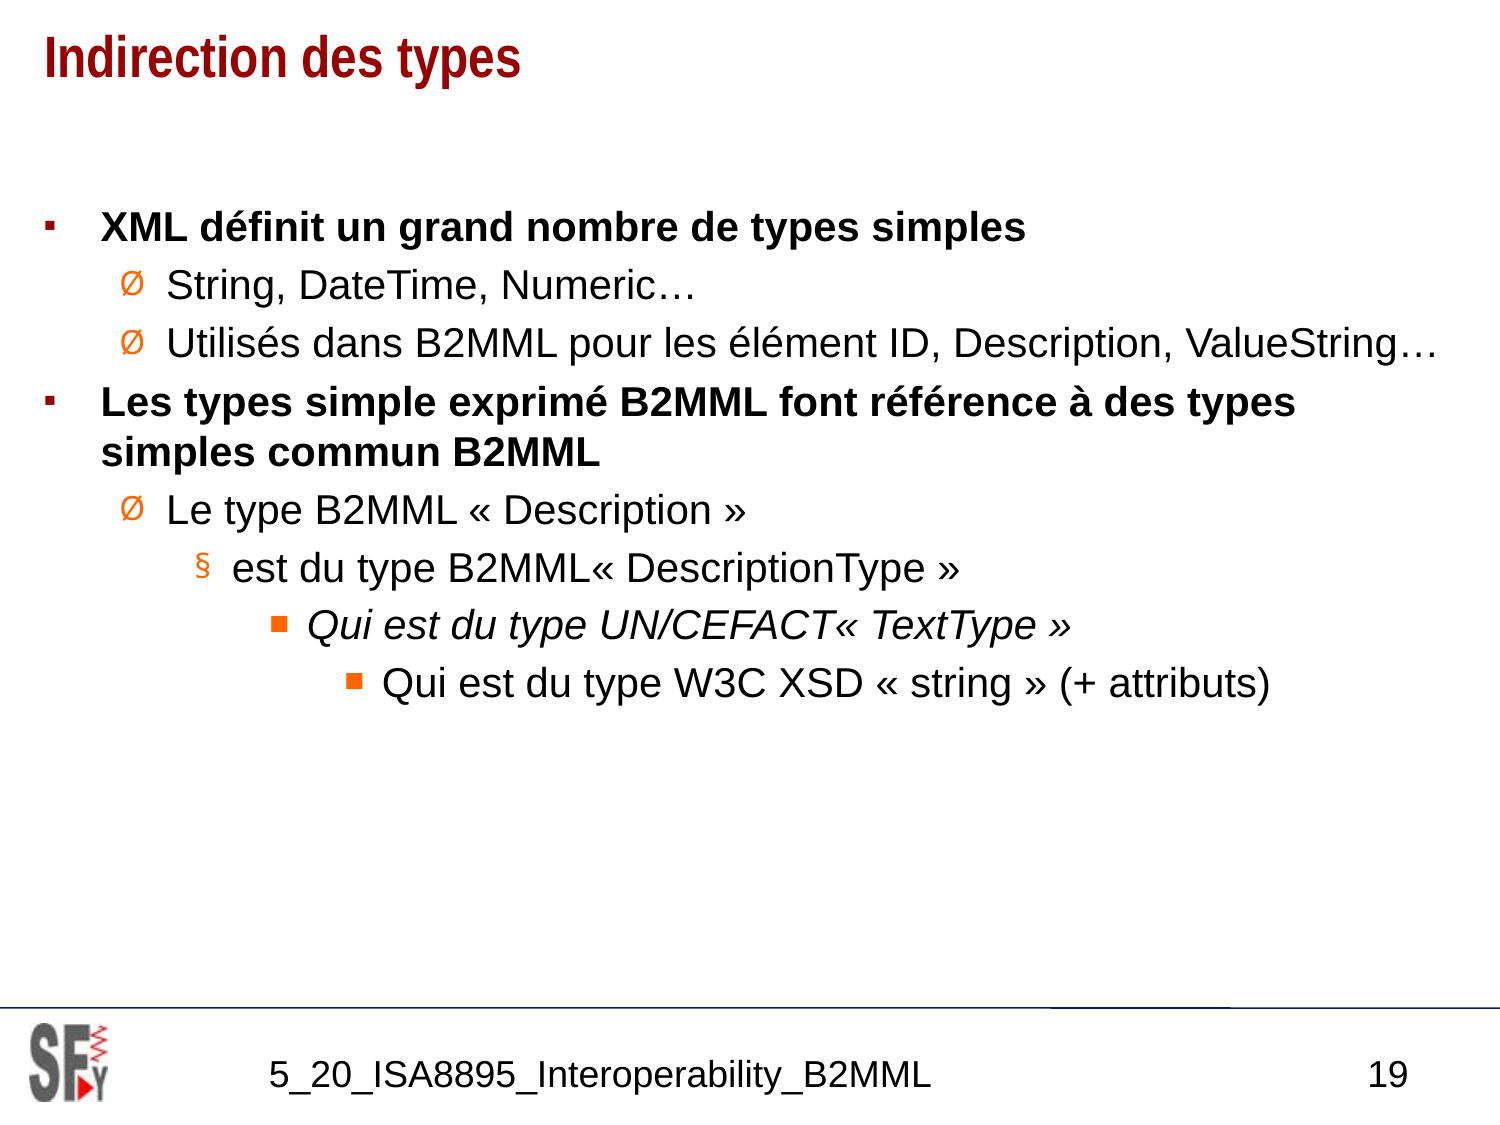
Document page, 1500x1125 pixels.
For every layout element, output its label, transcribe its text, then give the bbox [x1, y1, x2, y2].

slide_number <numéro> [1352, 1034, 1490, 1103]
title Indirection des types [29, 12, 1471, 138]
picture [29, 1023, 108, 1102]
footer 5_20_ISA8895_Interoperability_B2MML [253, 1034, 1336, 1103]
list XML définit un grand nombre de types simples String, DateTime, Numeric… Utilisés dans B2MML pour les élément ID, Description, ValueString… Les types simple exprimé B2MML font référence à des types simples commun B2MML Le type B2MML « Description » est du type B2MML« DescriptionType » Qui est du type UN/CEFACT« TextType » Qui est du type W3C XSD « string » (+ attributs) [29, 184, 1471, 988]
